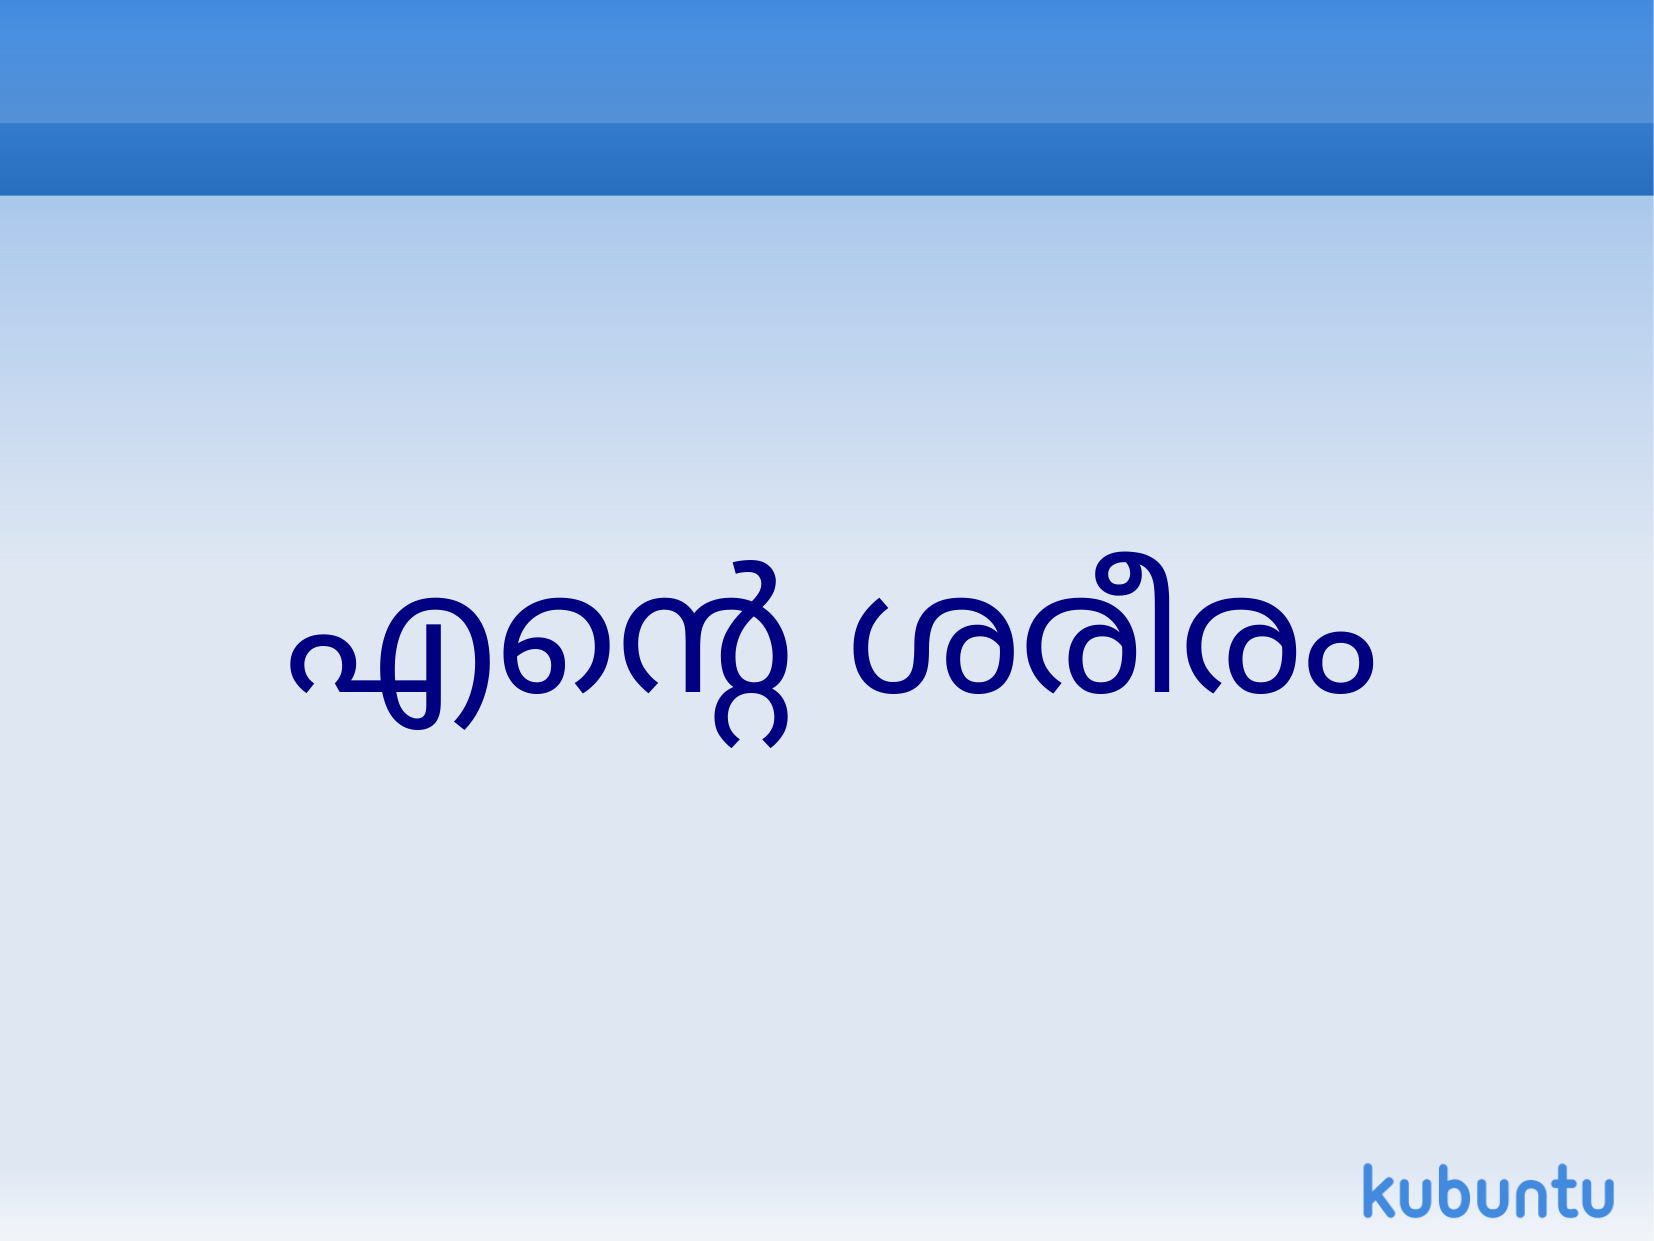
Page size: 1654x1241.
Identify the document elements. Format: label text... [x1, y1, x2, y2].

title എന്റെ ശരീരം [88, 531, 1577, 739]
picture [0, 0, 1654, 1241]
